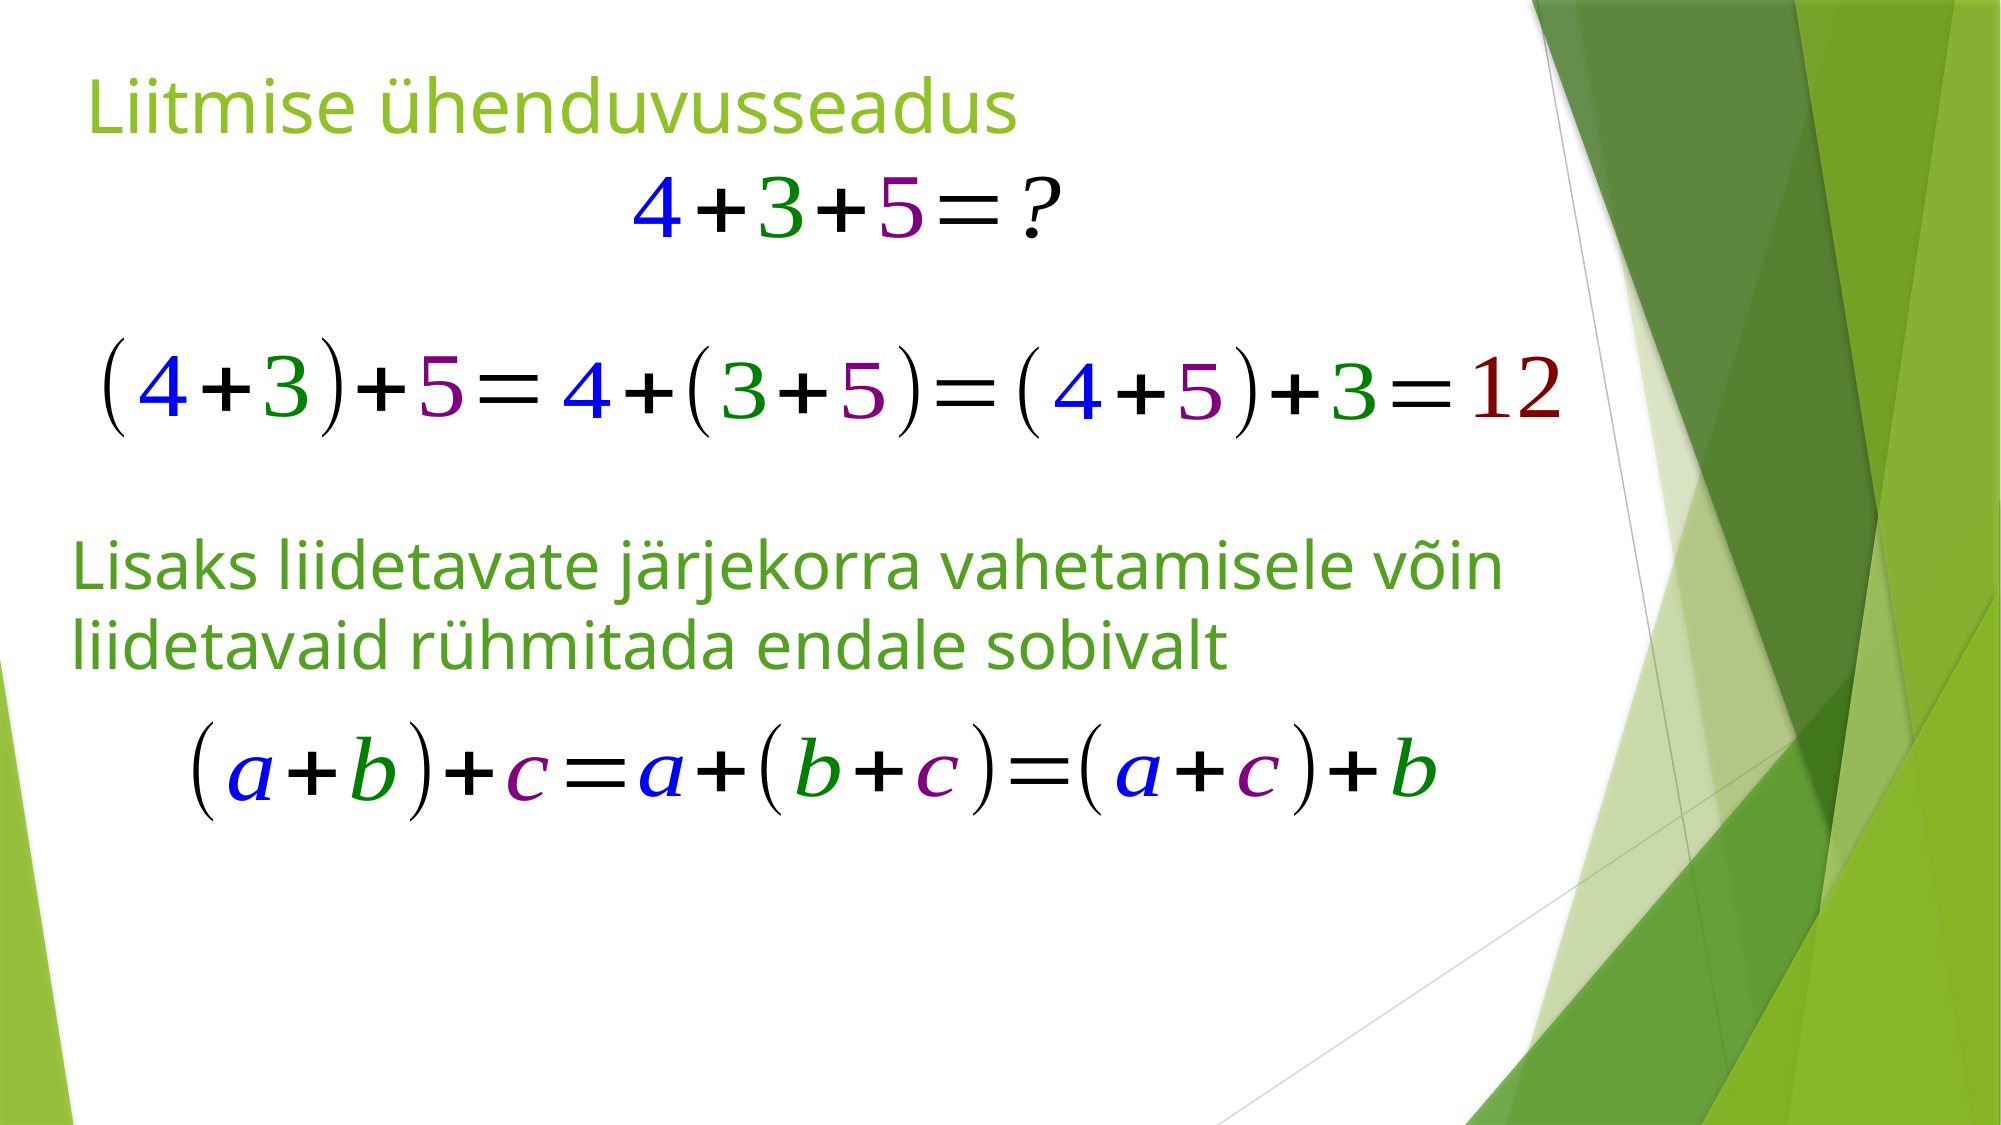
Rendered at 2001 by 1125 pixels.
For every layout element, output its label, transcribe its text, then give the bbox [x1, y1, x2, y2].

chart [175, 717, 1451, 827]
text_box Lisaks liidetavate järjekorra vahetamisele võin liidetavaid rühmitada endale sobivalt [55, 515, 1524, 691]
chart [620, 156, 1076, 258]
title Liitmise ühenduvusseadus [70, 50, 1481, 268]
chart [87, 333, 1575, 444]
